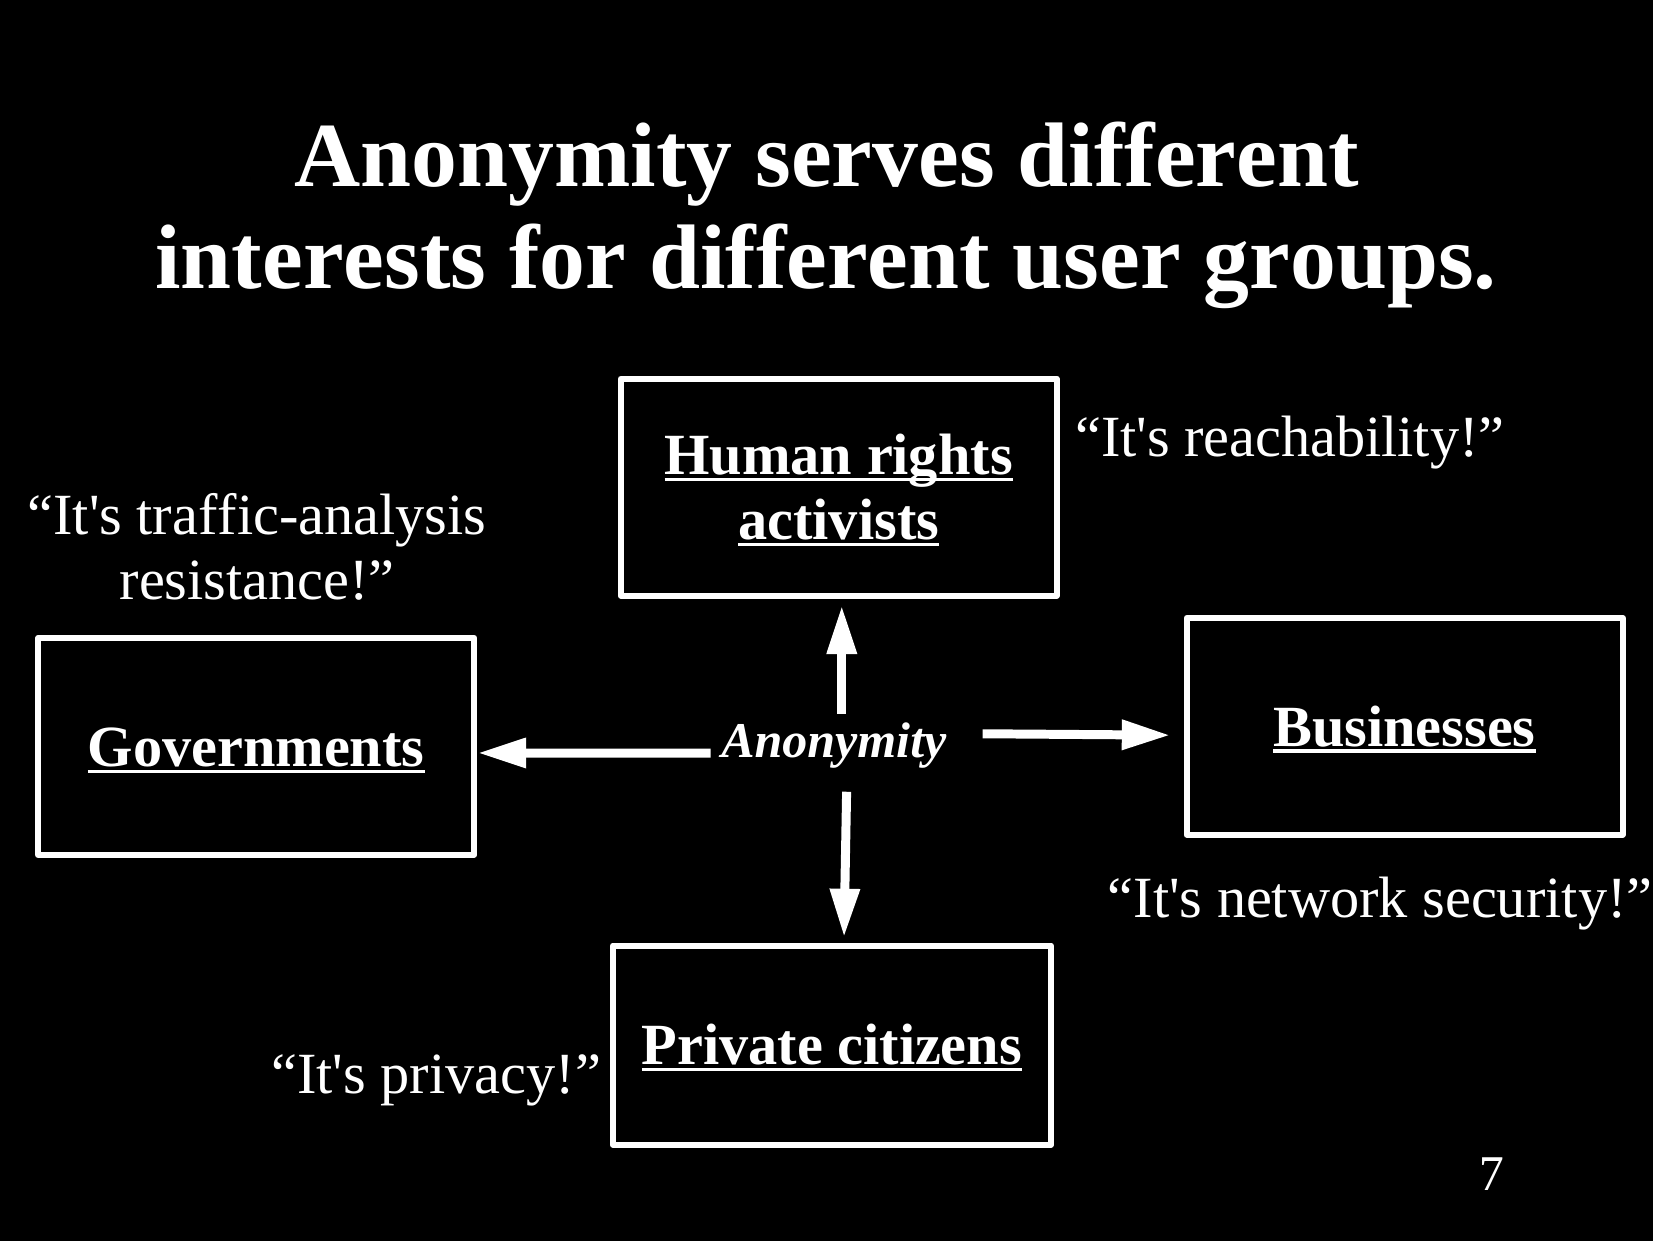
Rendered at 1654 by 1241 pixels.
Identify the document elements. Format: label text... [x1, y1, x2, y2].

text_box “It's privacy!” [271, 1041, 602, 1112]
text_box Businesses [1186, 617, 1623, 835]
text_box Human rights activists [620, 378, 1057, 596]
text_box “It's network security!” [1107, 865, 1653, 936]
title Anonymity serves different interests for different user groups. [121, 86, 1534, 327]
text_box Governments [38, 637, 475, 855]
text_box Anonymity [632, 668, 1036, 813]
text_box “It's traffic-analysis resistance!” [27, 482, 488, 625]
text_box “It's reachability!” [1075, 404, 1535, 516]
text_box Private citizens [612, 945, 1052, 1145]
